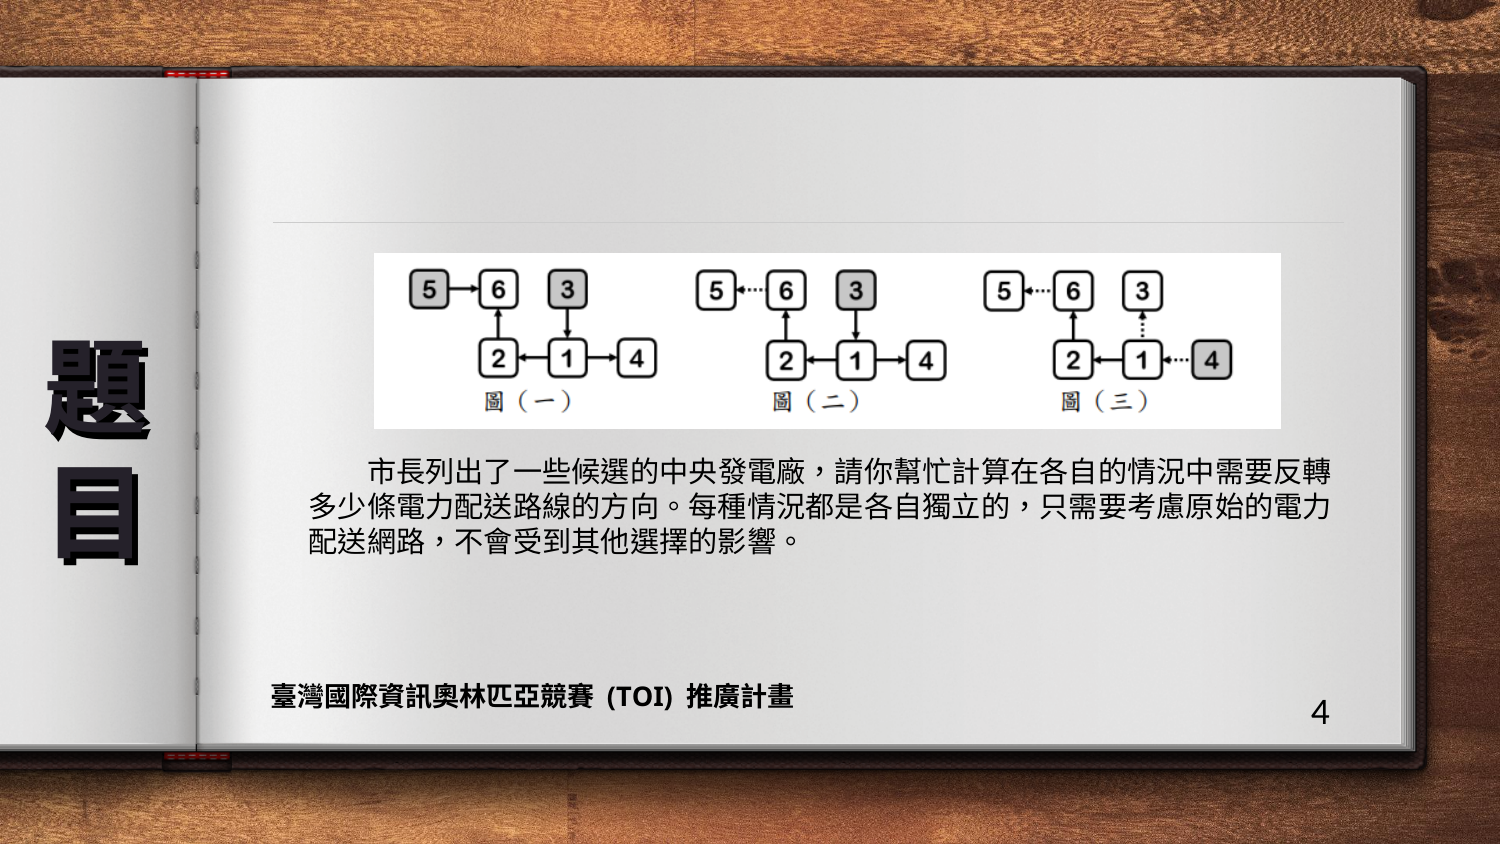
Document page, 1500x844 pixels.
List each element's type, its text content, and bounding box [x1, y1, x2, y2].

title 題 目 [28, 306, 210, 552]
text_box 市長列出了一些候選的中央發電廠，請你幫忙計算在各自的情況中需要反轉多少條電力配送路線的方向。每種情況都是各自獨立的，只需要考慮原始的電力配送網路，不會受到其他選擇的影響。 [294, 446, 1361, 566]
text_box [1295, 672, 1386, 737]
picture [374, 253, 1281, 429]
